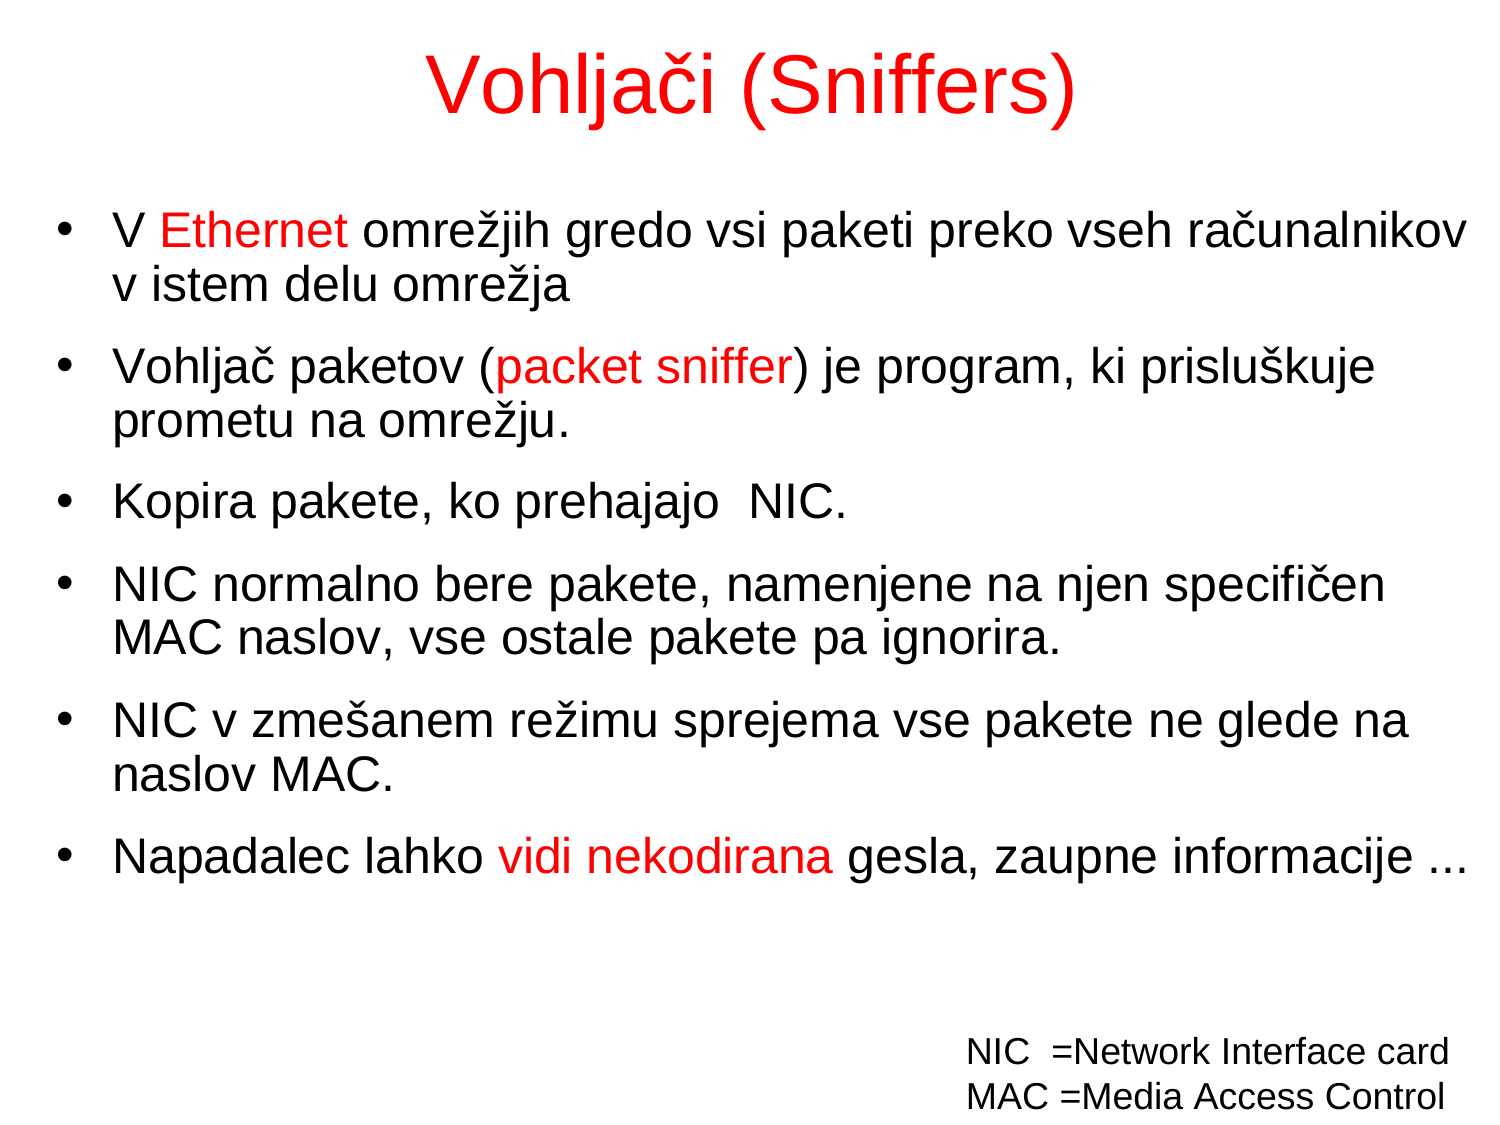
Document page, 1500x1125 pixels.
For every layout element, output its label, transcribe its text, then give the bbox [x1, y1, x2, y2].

text_box NIC =Network Interface card MAC =Media Access Control [951, 1019, 1466, 1125]
title Vohljači (Sniffers) [76, 0, 1427, 161]
list V Ethernet omrežjih gredo vsi paketi preko vseh računalnikov v istem delu omrežja Vohljač paketov (packet sniffer) je program, ki prisluškuje prometu na omrežju. Kopira pakete, ko prehajajo NIC. NIC normalno bere pakete, namenjene na njen specifičen MAC naslov, vse ostale pakete pa ignorira. NIC v zmešanem režimu sprejema vse pakete ne glede na naslov MAC. Napadalec lahko vidi nekodirana gesla, zaupne informacije ... [41, 196, 1500, 939]
